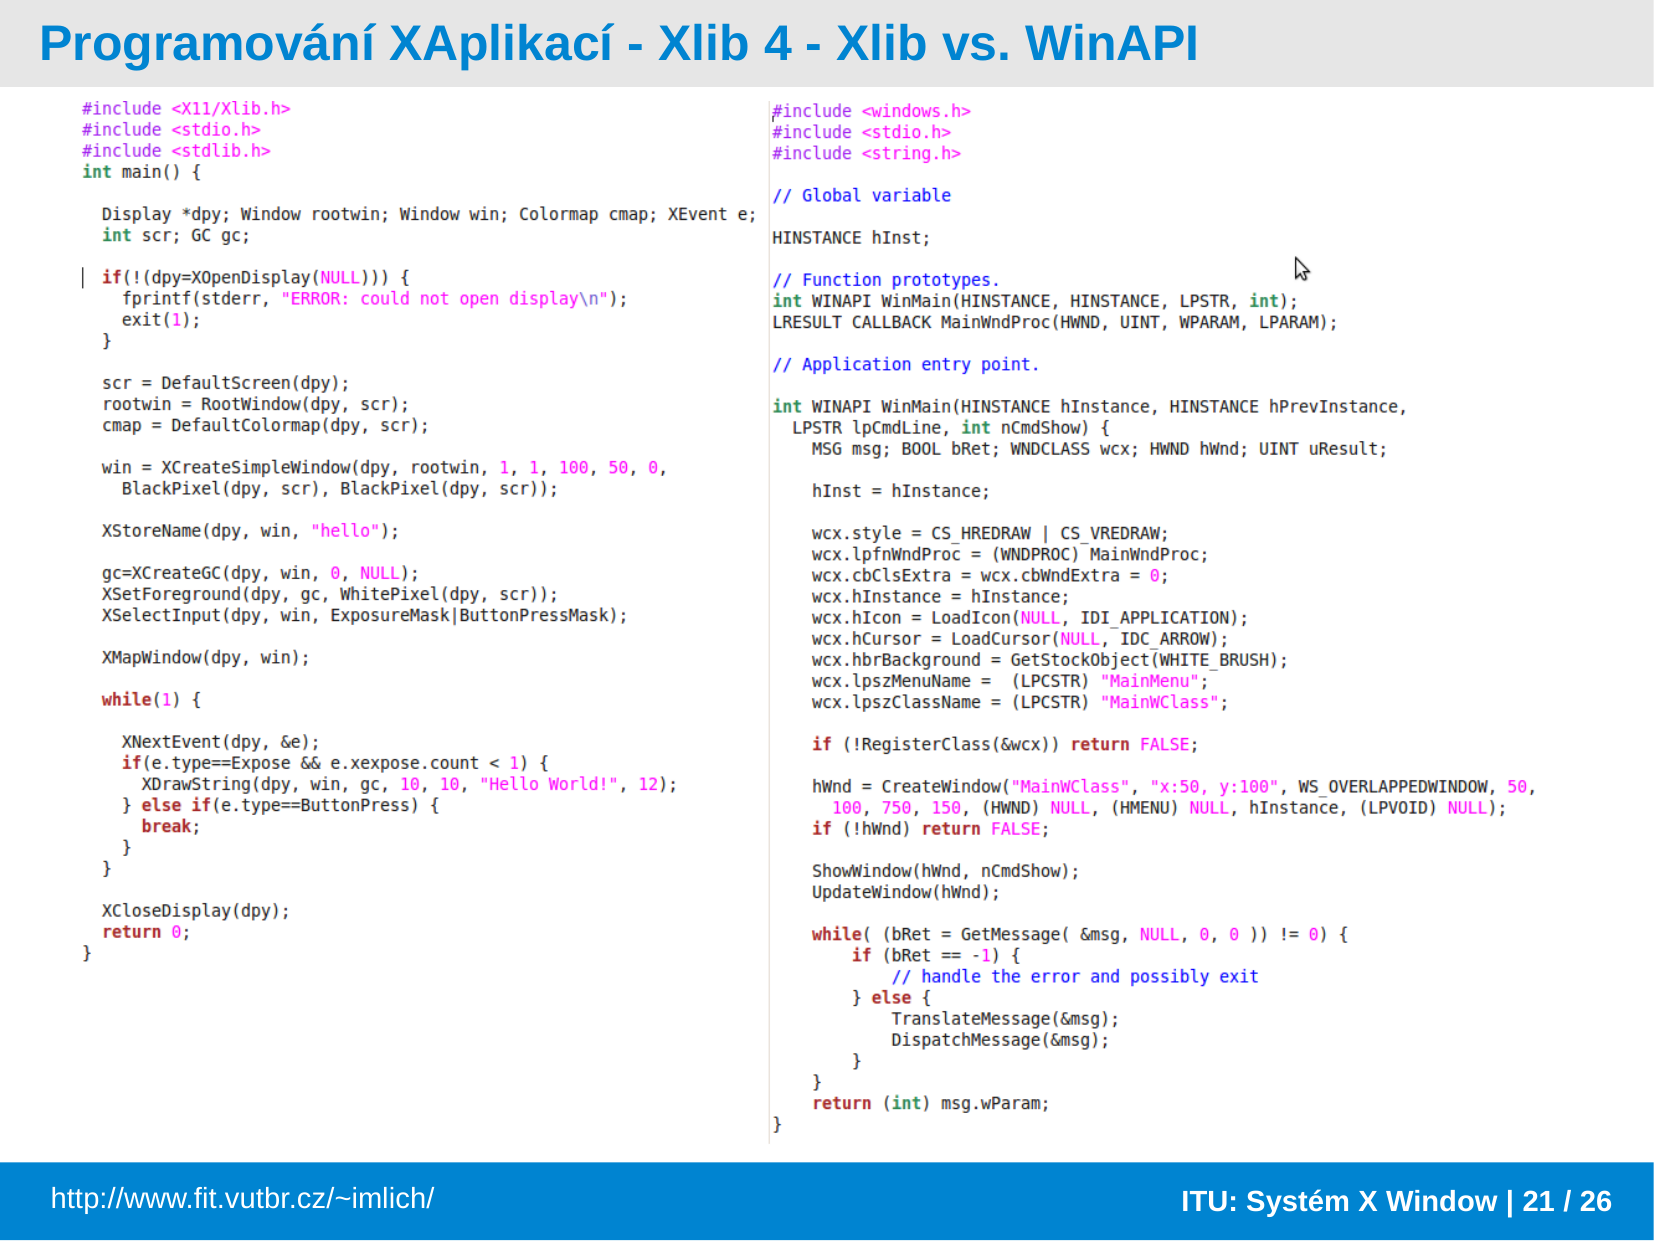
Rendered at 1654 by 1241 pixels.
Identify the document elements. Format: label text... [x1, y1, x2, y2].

title Programování XAplikací - Xlib 4 - Xlib vs. WinAPI [39, 5, 1615, 81]
picture [76, 101, 1577, 1149]
